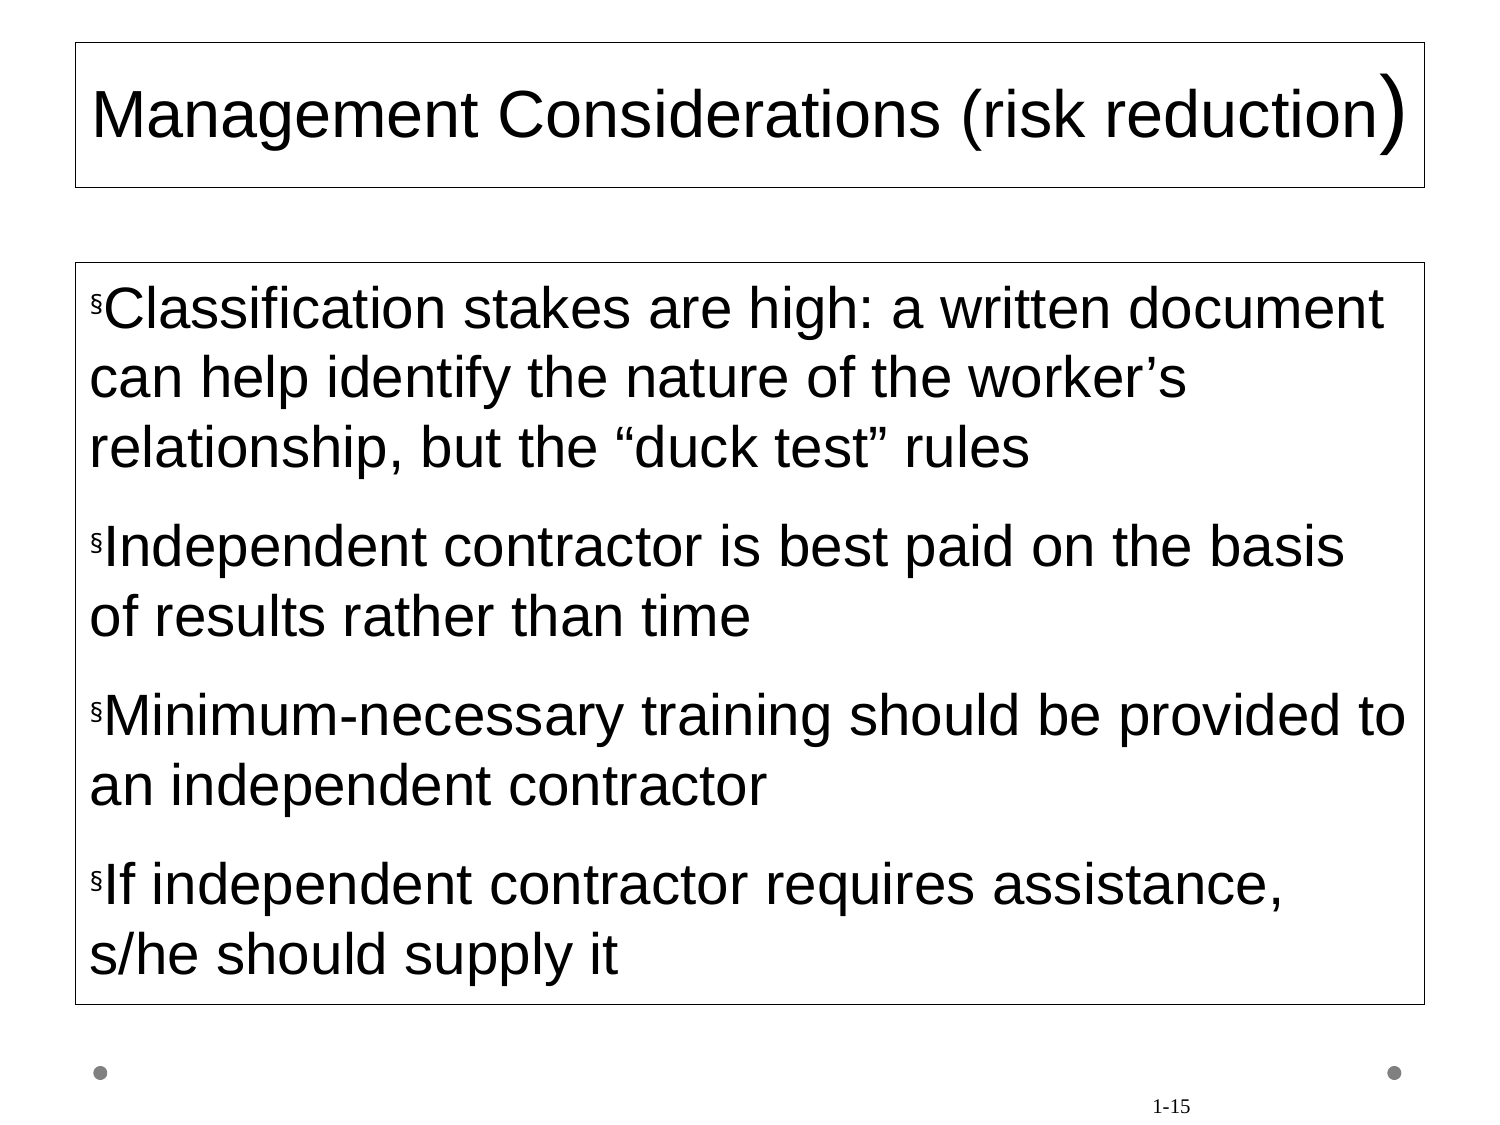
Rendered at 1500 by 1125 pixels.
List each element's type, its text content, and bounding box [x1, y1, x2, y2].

title Management Considerations (risk reduction) [75, 42, 1425, 188]
list Classification stakes are high: a written document can help identify the nature of the worker’s relationship, but the “duck test” rules Independent contractor is best paid on the basis of results rather than time Minimum-necessary training should be provided to an independent contractor If independent contractor requires assistance, s/he should supply it [75, 262, 1425, 1005]
